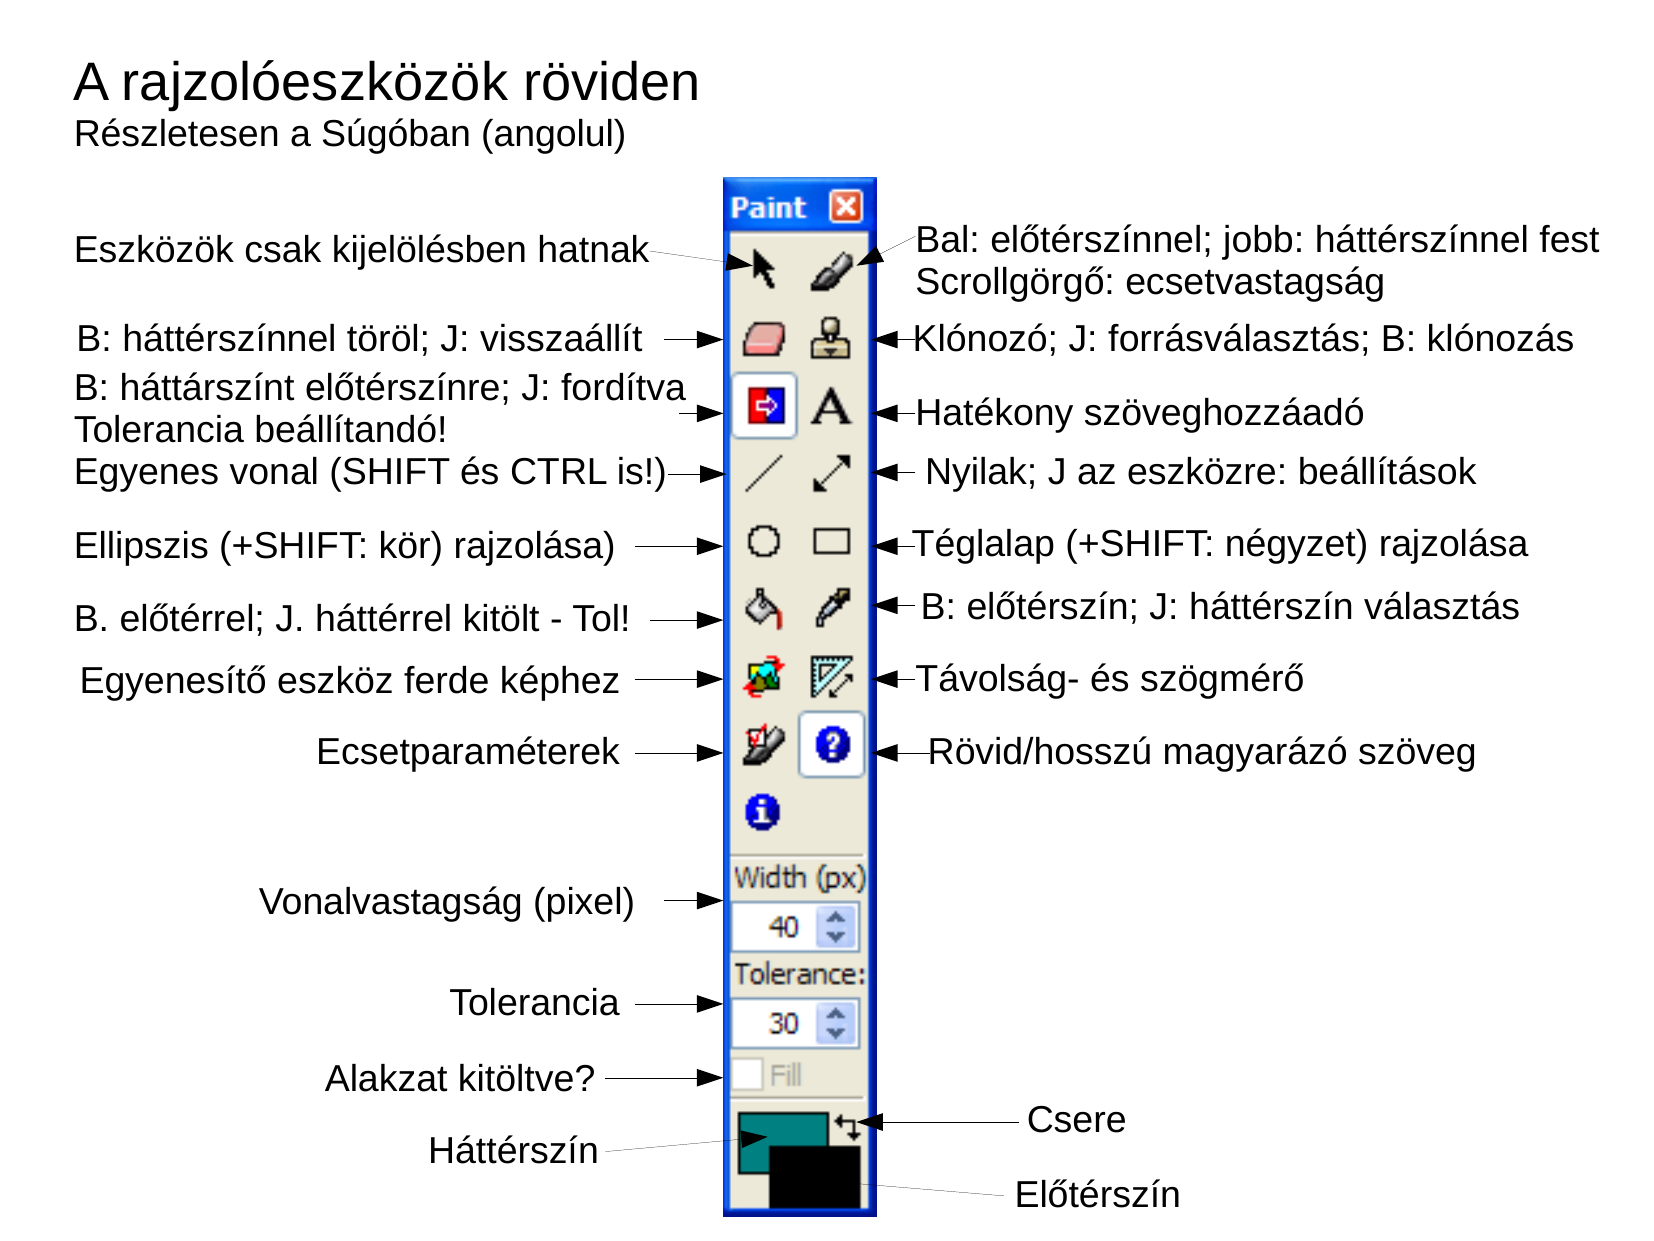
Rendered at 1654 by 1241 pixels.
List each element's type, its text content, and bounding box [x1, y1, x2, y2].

text_box Tolerancia [434, 974, 635, 1032]
text_box Távolság- és szögmérő [900, 649, 1320, 707]
text_box Egyenesítő eszköz ferde képhez [64, 651, 635, 709]
text_box Alakzat kitöltve? [310, 1050, 611, 1108]
text_box B: háttérszínnel töröl; J: visszaállít [61, 310, 658, 358]
text_box Nyilak; J az eszközre: beállítások [910, 442, 1492, 500]
text_box Háttérszín [413, 1122, 614, 1182]
text_box Egyenes vonal (SHIFT és CTRL is!) [59, 442, 682, 500]
text_box Ellipszis (+SHIFT: kör) rajzolása) [59, 516, 653, 574]
text_box Bal: előtérszínnel; jobb: háttérszínnel fest Scrollgörgő: ecsetvastagság [900, 211, 1615, 311]
text_box Hatékony szöveghozzáadó [900, 383, 1379, 447]
text_box B: előtérszín; J: háttérszín választás [905, 577, 1536, 635]
text_box Téglalap (+SHIFT: négyzet) rajzolása [896, 515, 1544, 572]
text_box Csere [1012, 1090, 1142, 1148]
text_box Klónozó; J: forrásválasztás; B: klónozás [897, 310, 1590, 368]
text_box Eszközök csak kijelölésben hatnak [59, 221, 665, 281]
text_box Rövid/hosszú magyarázó szöveg [912, 723, 1492, 781]
text_box Ecsetparaméterek [301, 723, 635, 781]
text_box B. előtérrel; J. háttérrel kitölt - Tol! [59, 590, 646, 648]
picture [723, 177, 877, 1217]
text_box A rajzolóeszközök röviden Részletesen a Súgóban (angolul) [59, 44, 718, 162]
text_box B: háttárszínt előtérszínre; J: fordítva Tolerancia beállítandó! [59, 358, 702, 458]
text_box Előtérszín [999, 1166, 1196, 1224]
text_box Vonalvastagság (pixel) [243, 873, 650, 931]
